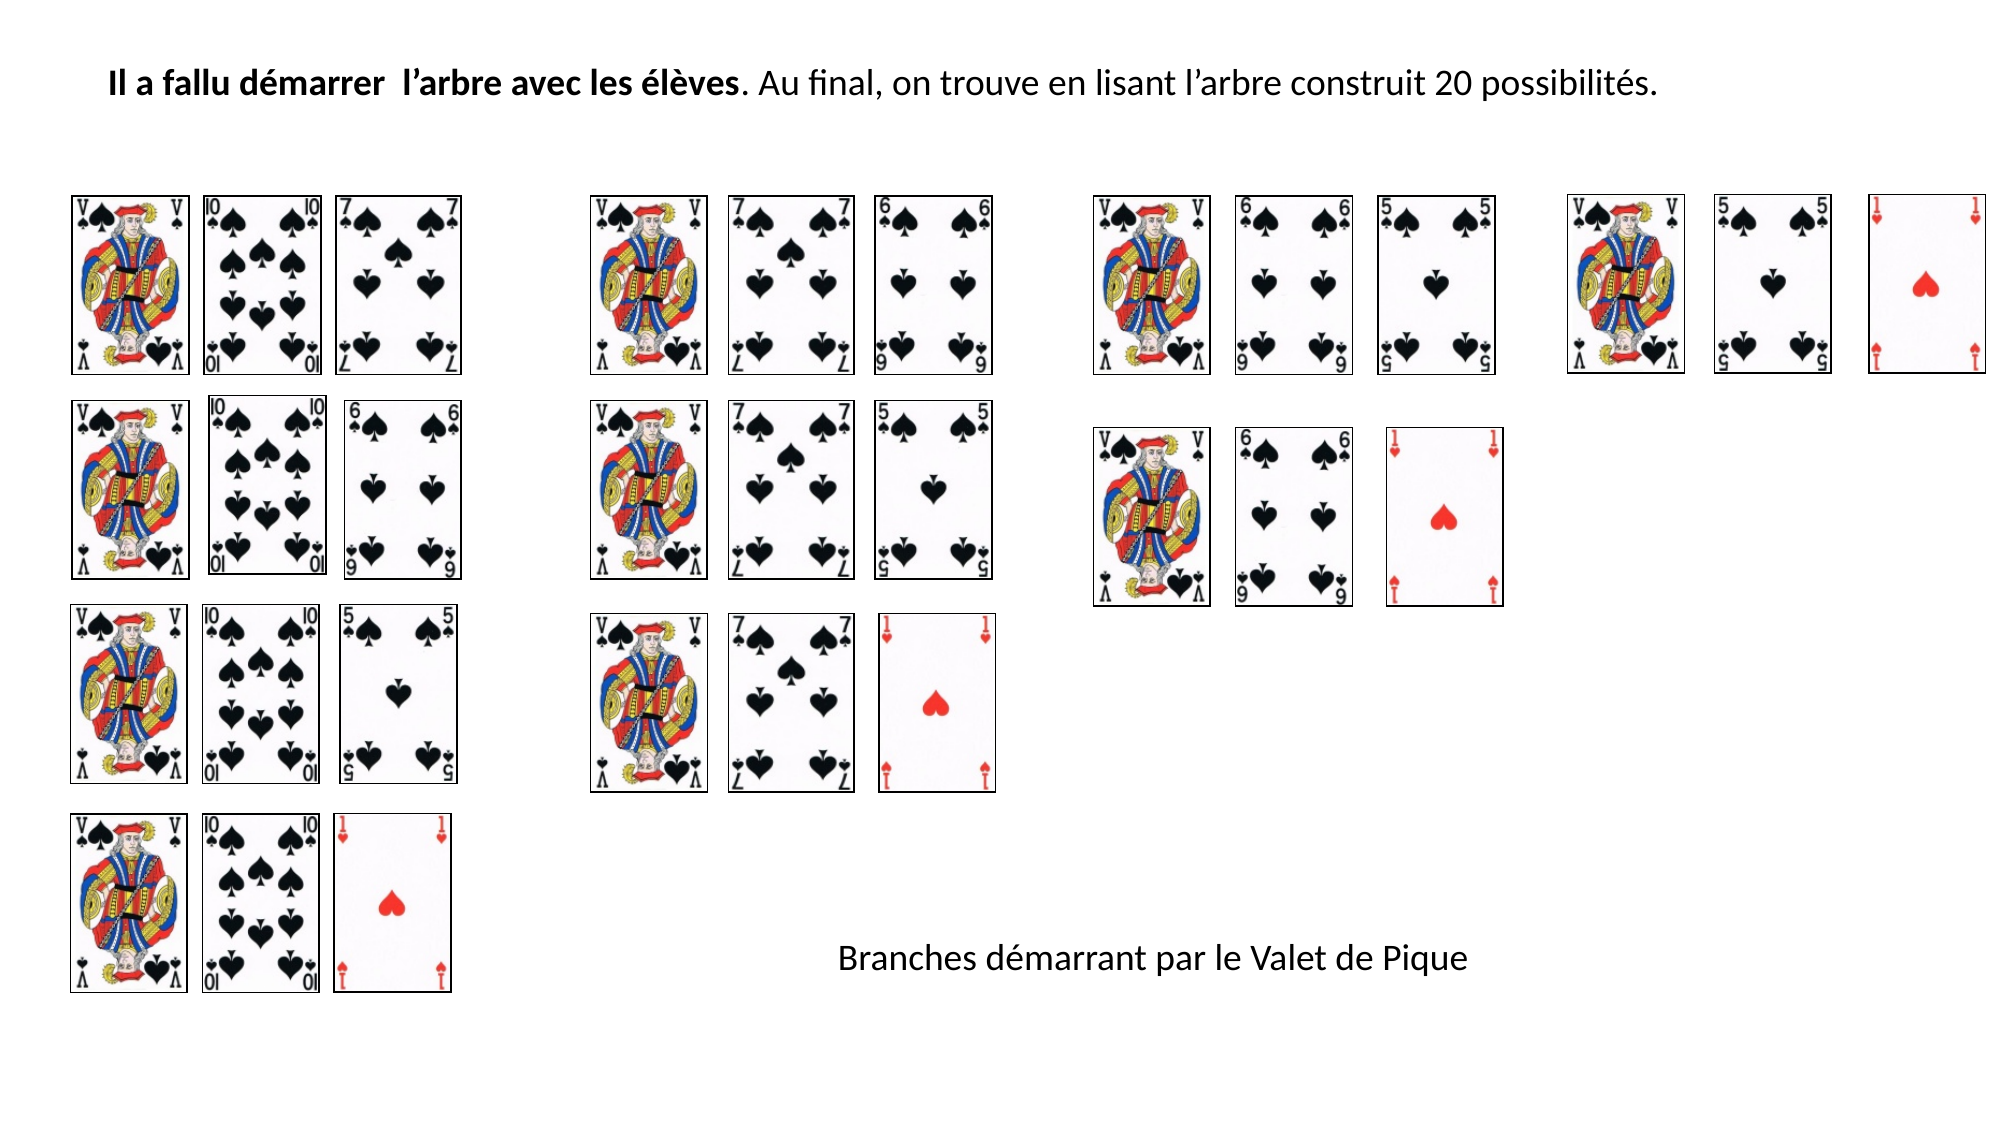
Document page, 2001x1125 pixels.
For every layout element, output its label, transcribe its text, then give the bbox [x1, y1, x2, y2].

picture [729, 401, 853, 579]
text_box Branches démarrant par le Valet de Pique [822, 925, 1899, 987]
picture [1094, 428, 1210, 606]
picture [72, 401, 189, 579]
picture [1568, 195, 1684, 373]
picture [875, 196, 992, 374]
picture [345, 401, 461, 579]
picture [335, 814, 451, 992]
picture [336, 196, 461, 374]
picture [1236, 428, 1352, 606]
picture [1869, 195, 1985, 373]
picture [1236, 196, 1352, 374]
picture [1387, 428, 1503, 606]
picture [1094, 196, 1210, 374]
picture [875, 401, 992, 579]
picture [71, 605, 187, 783]
picture [591, 401, 707, 579]
picture [1715, 195, 1831, 373]
picture [209, 396, 326, 574]
picture [591, 196, 707, 374]
picture [729, 614, 854, 792]
picture [340, 605, 457, 783]
picture [71, 814, 187, 992]
picture [203, 605, 319, 783]
picture [72, 196, 189, 374]
picture [879, 614, 995, 792]
picture [203, 814, 319, 992]
text_box Il a fallu démarrer l’arbre avec les élèves. Au final, on trouve en lisant l’arbre construit 20 possibilités. [92, 50, 1704, 111]
picture [729, 196, 853, 374]
picture [1378, 196, 1494, 374]
picture [591, 614, 707, 792]
picture [204, 196, 321, 374]
